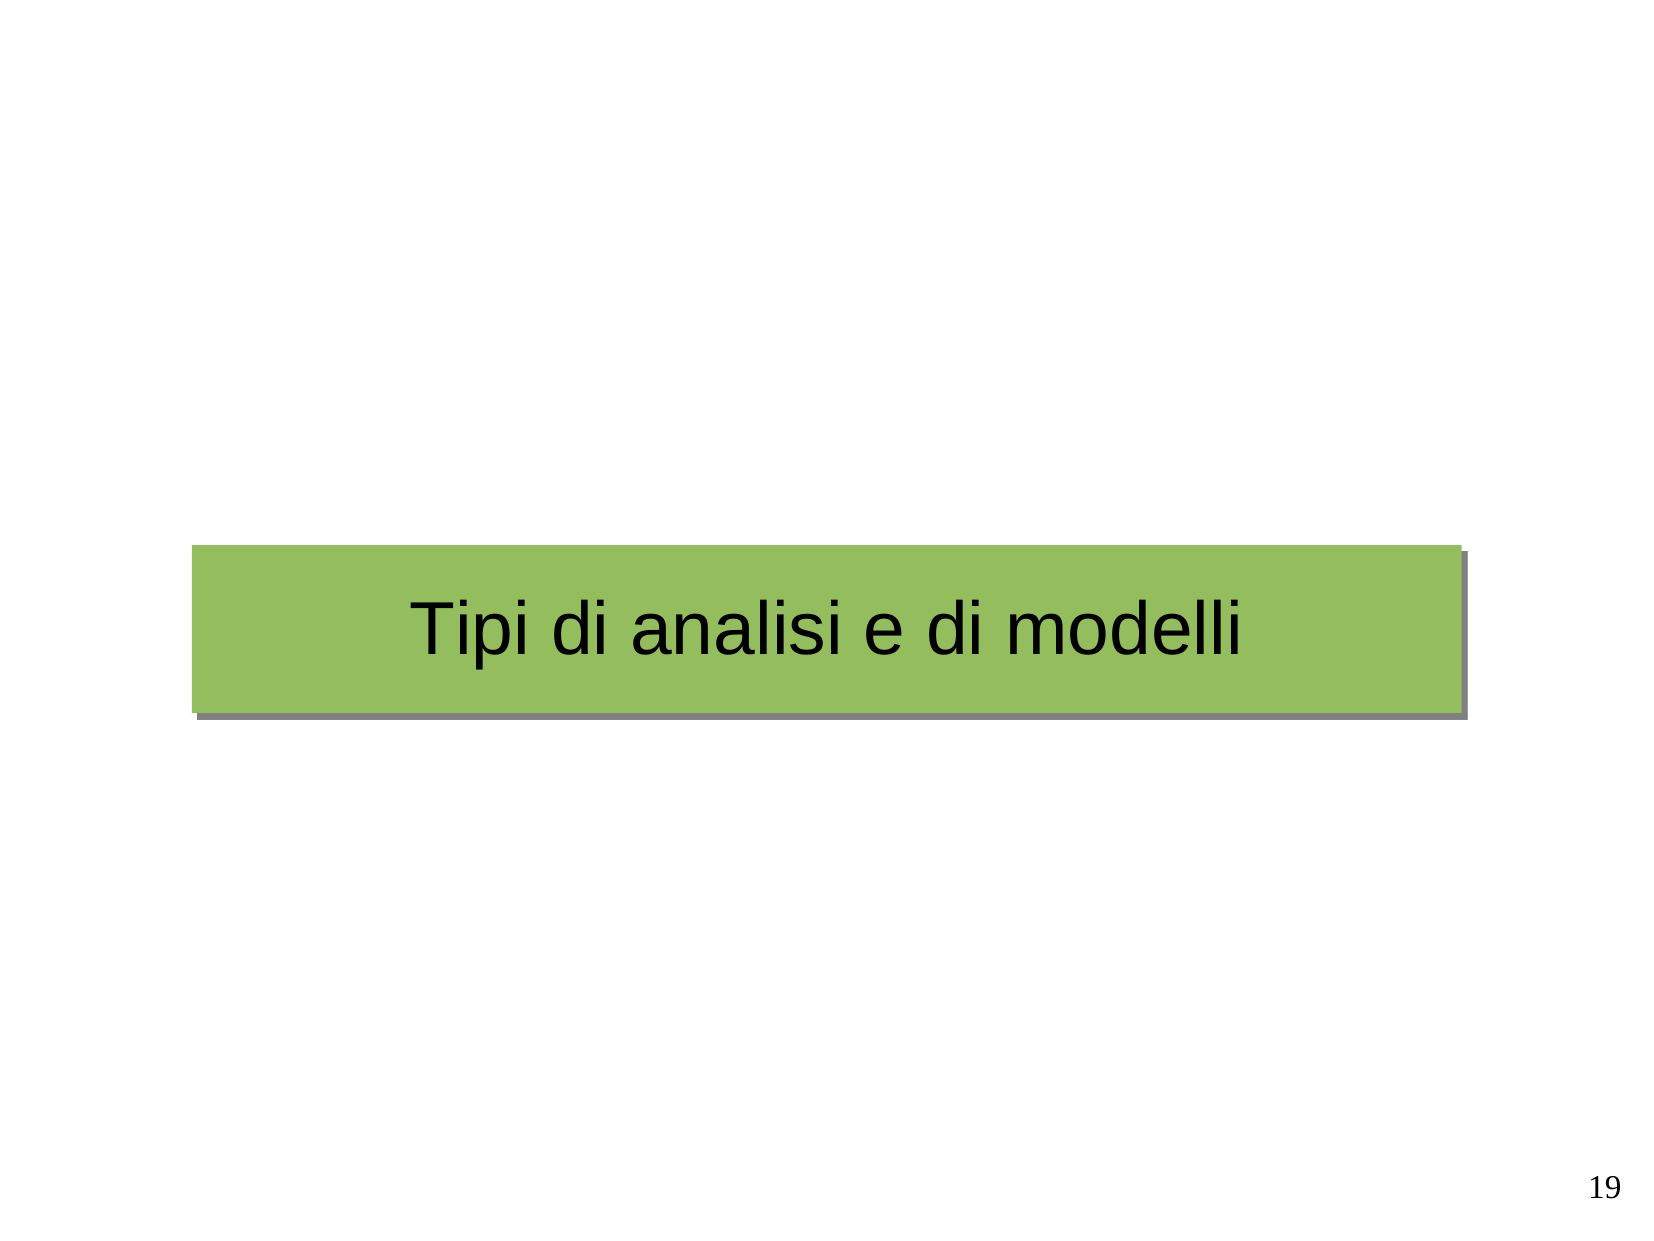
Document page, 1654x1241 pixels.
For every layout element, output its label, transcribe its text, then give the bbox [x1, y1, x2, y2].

text_box Tipi di analisi e di modelli [191, 545, 1462, 714]
